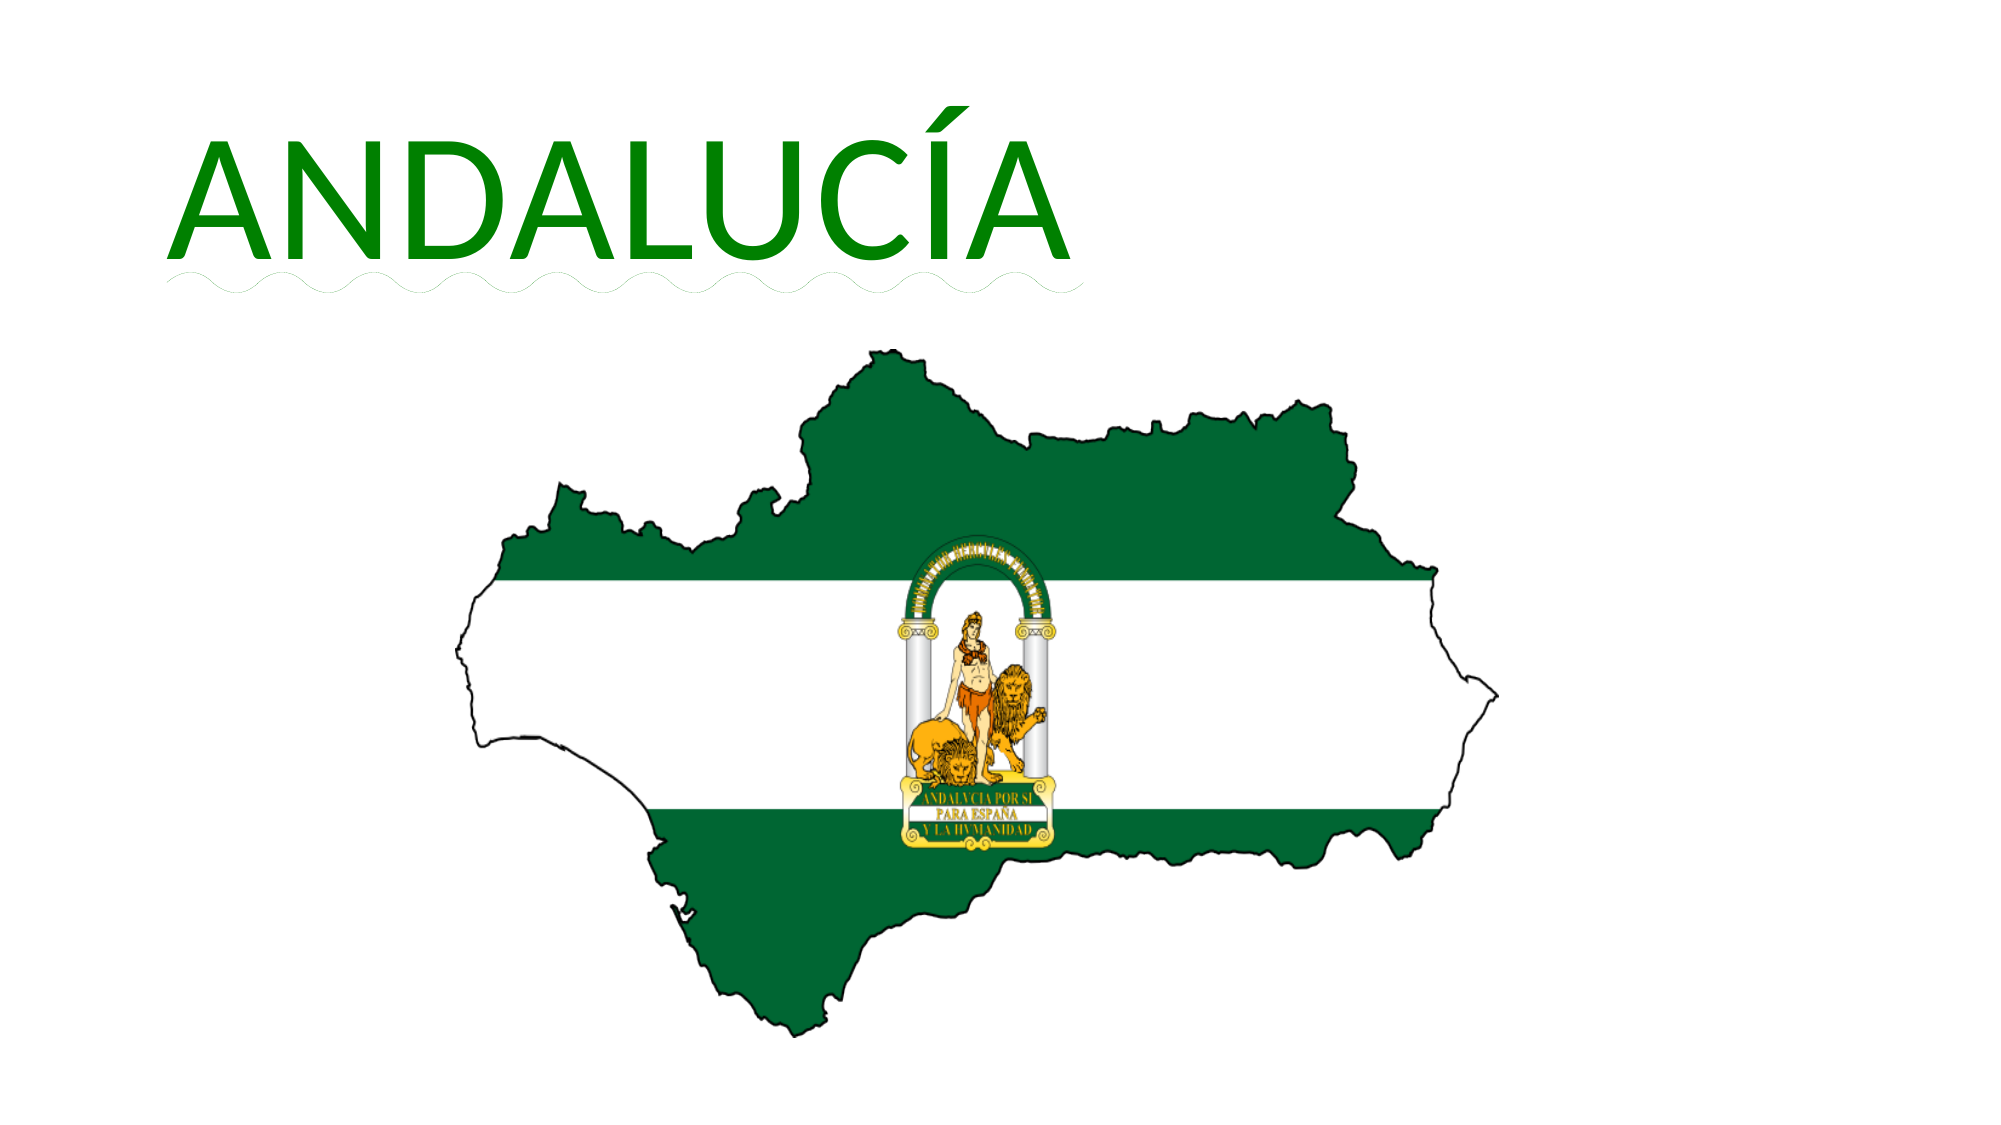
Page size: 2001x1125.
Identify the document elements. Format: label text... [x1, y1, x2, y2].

picture [455, 349, 1499, 1038]
text_box ANDALUCÍA [152, 68, 1088, 304]
